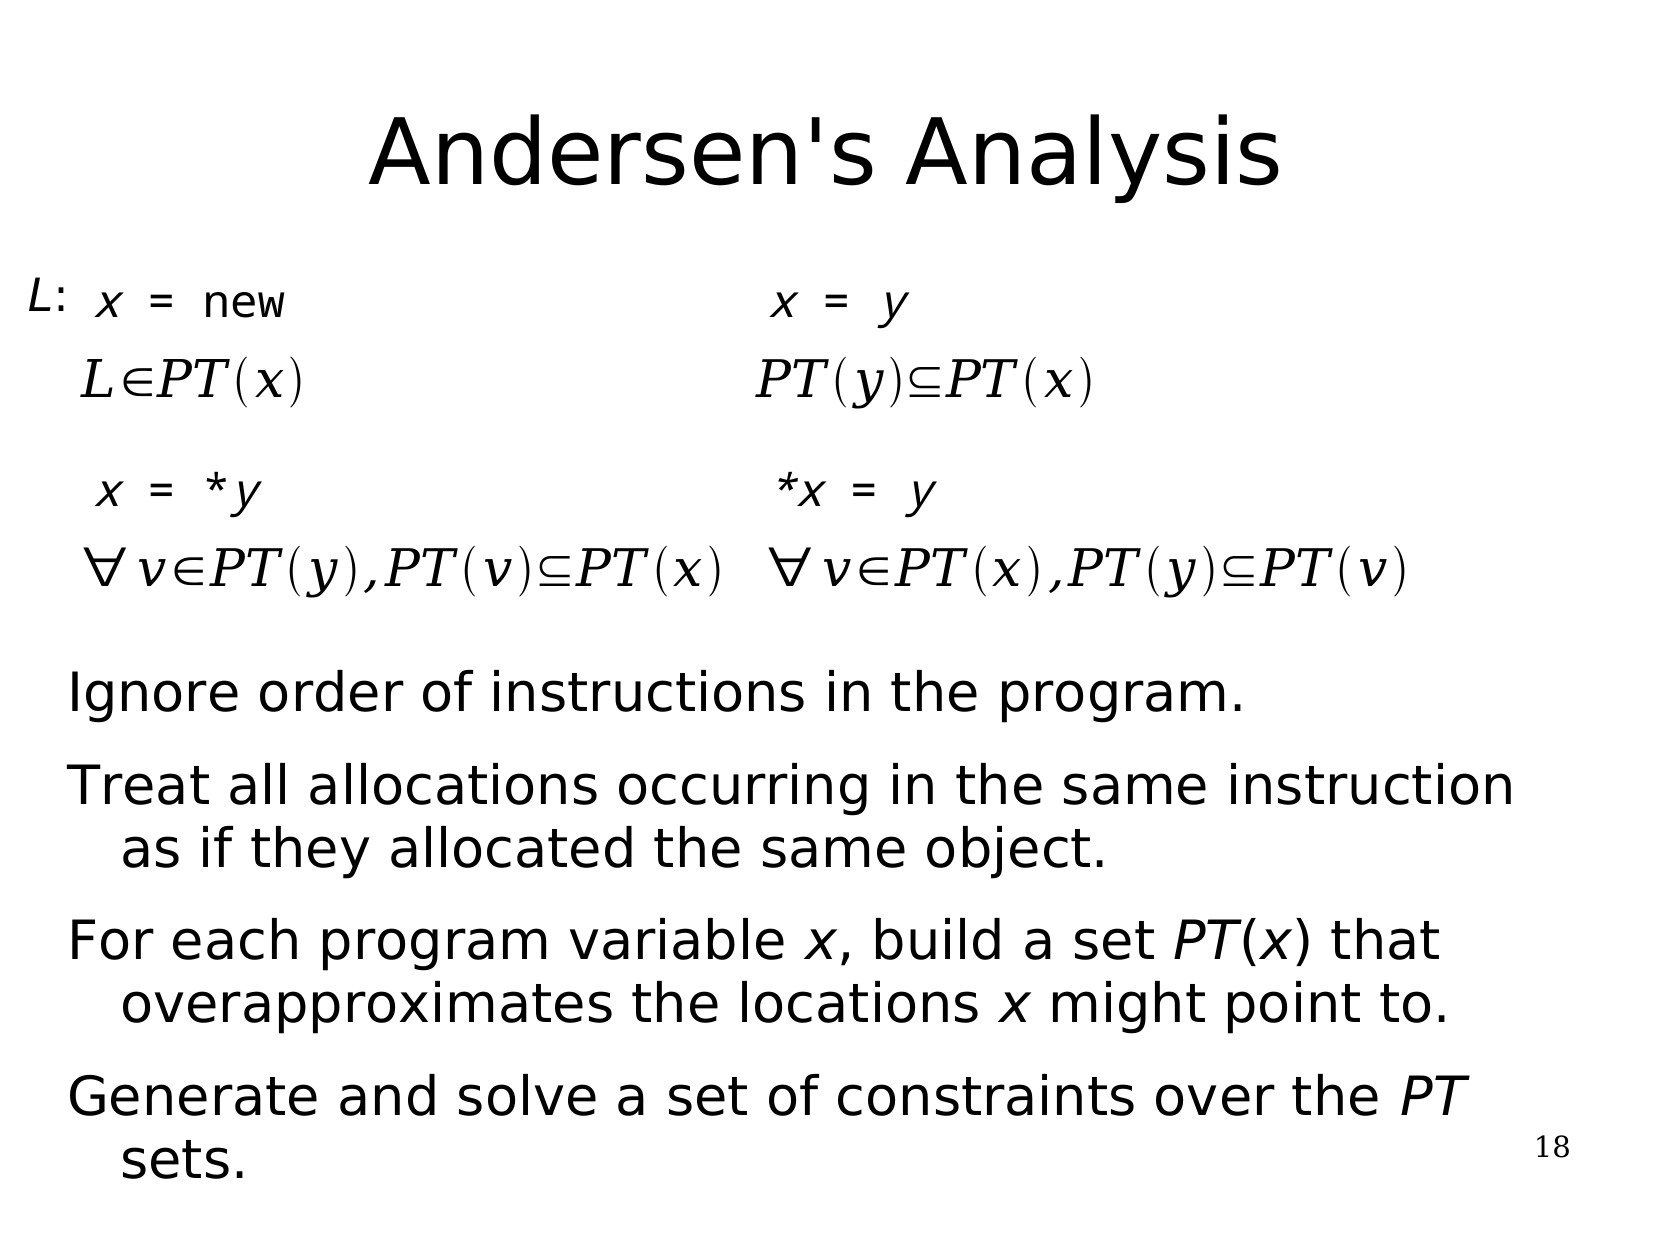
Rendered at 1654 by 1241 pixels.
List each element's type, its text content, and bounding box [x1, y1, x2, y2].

title Andersen's Analysis [82, 49, 1571, 257]
chart [750, 349, 1101, 411]
chart [760, 538, 1415, 600]
text_box x = new [83, 261, 301, 330]
list Ignore order of instructions in the program. Treat all allocations occurring in the same instruction as if they allocated the same object. For each program variable x, build a set PT(x) that overapproximates the locations x might point to. Generate and solve a set of constraints over the PT sets. [49, 661, 1538, 1192]
text_box x = y [752, 261, 921, 330]
chart [75, 538, 730, 600]
chart [75, 349, 312, 411]
text_box L: [13, 261, 83, 330]
text_box x = *y [77, 450, 273, 519]
text_box *x = y [752, 450, 948, 519]
